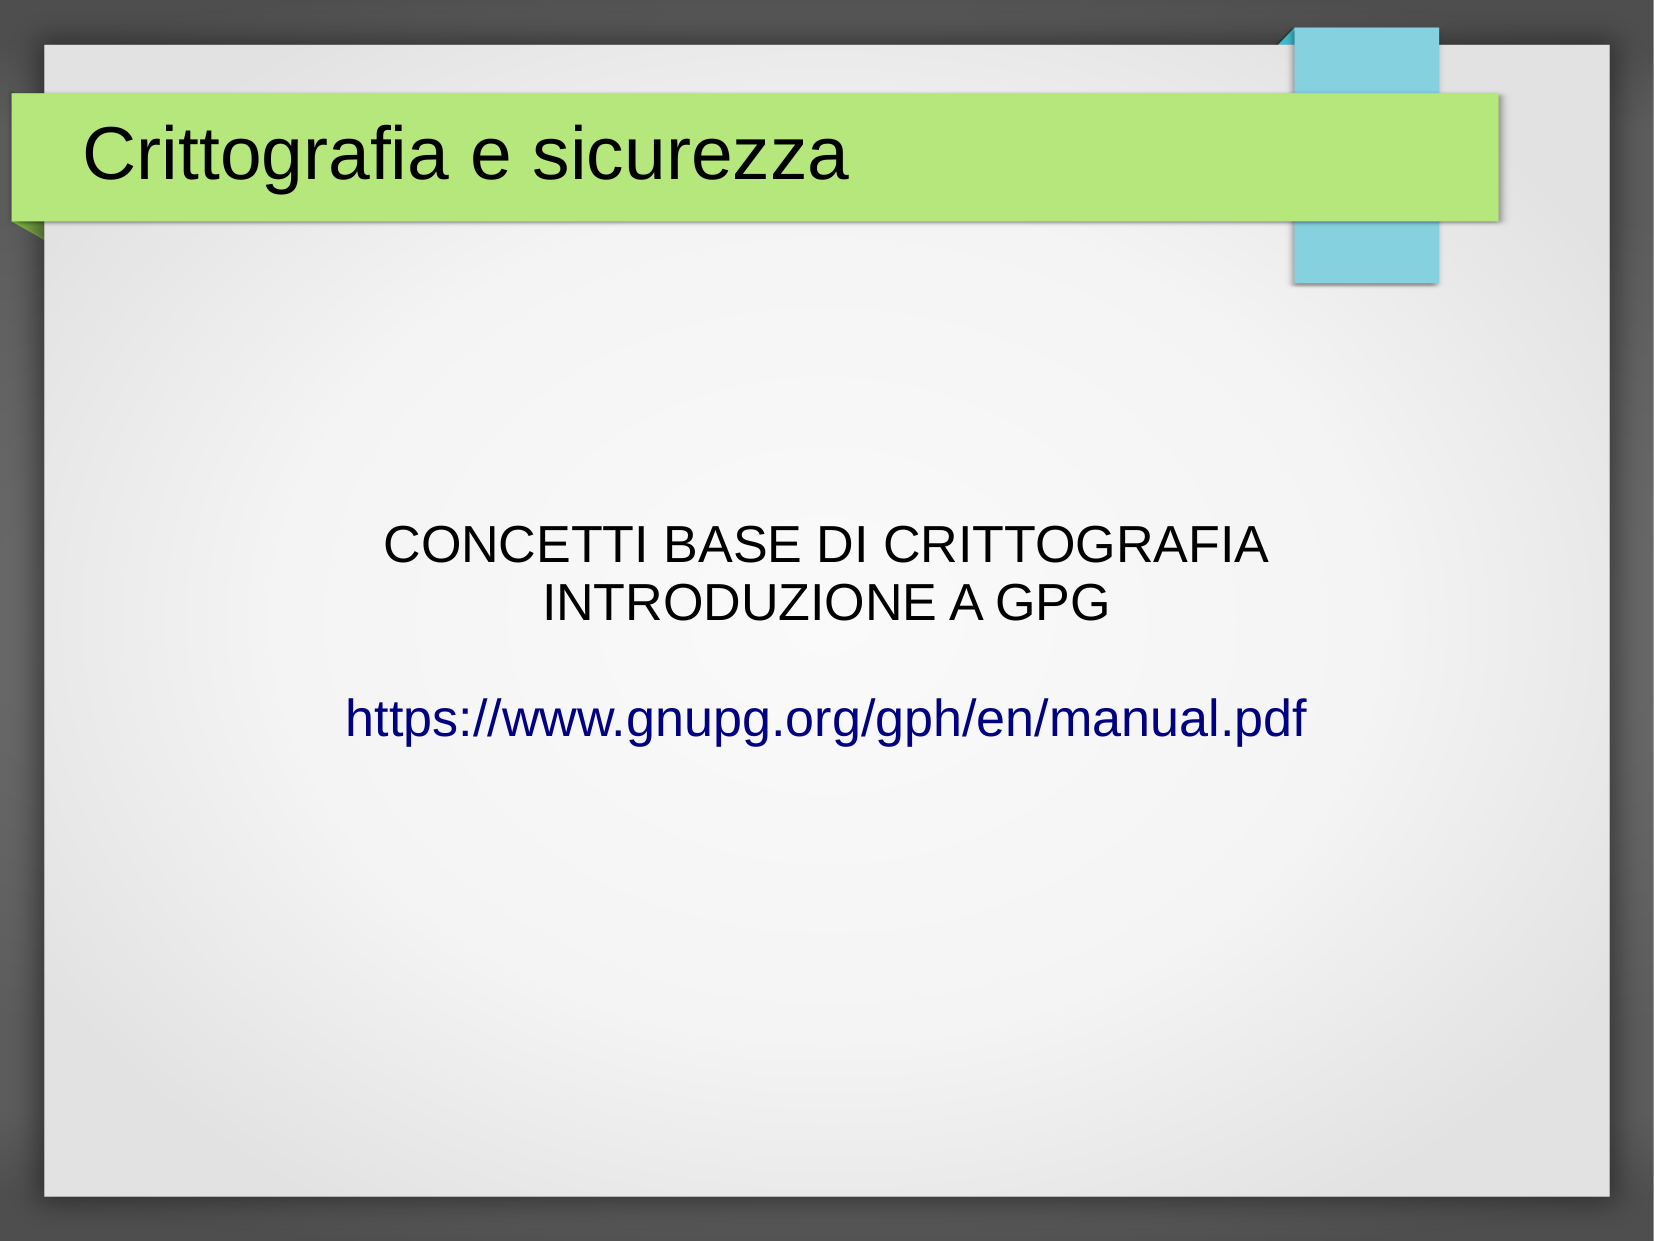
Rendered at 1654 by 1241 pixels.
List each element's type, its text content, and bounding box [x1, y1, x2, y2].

subtitle CONCETTI BASE DI CRITTOGRAFIA INTRODUZIONE A GPG https://www.gnupg.org/gph/en/manual.pdf [82, 295, 1571, 1015]
picture [0, 0, 1654, 1241]
title Crittografia e sicurezza [82, 69, 1264, 238]
